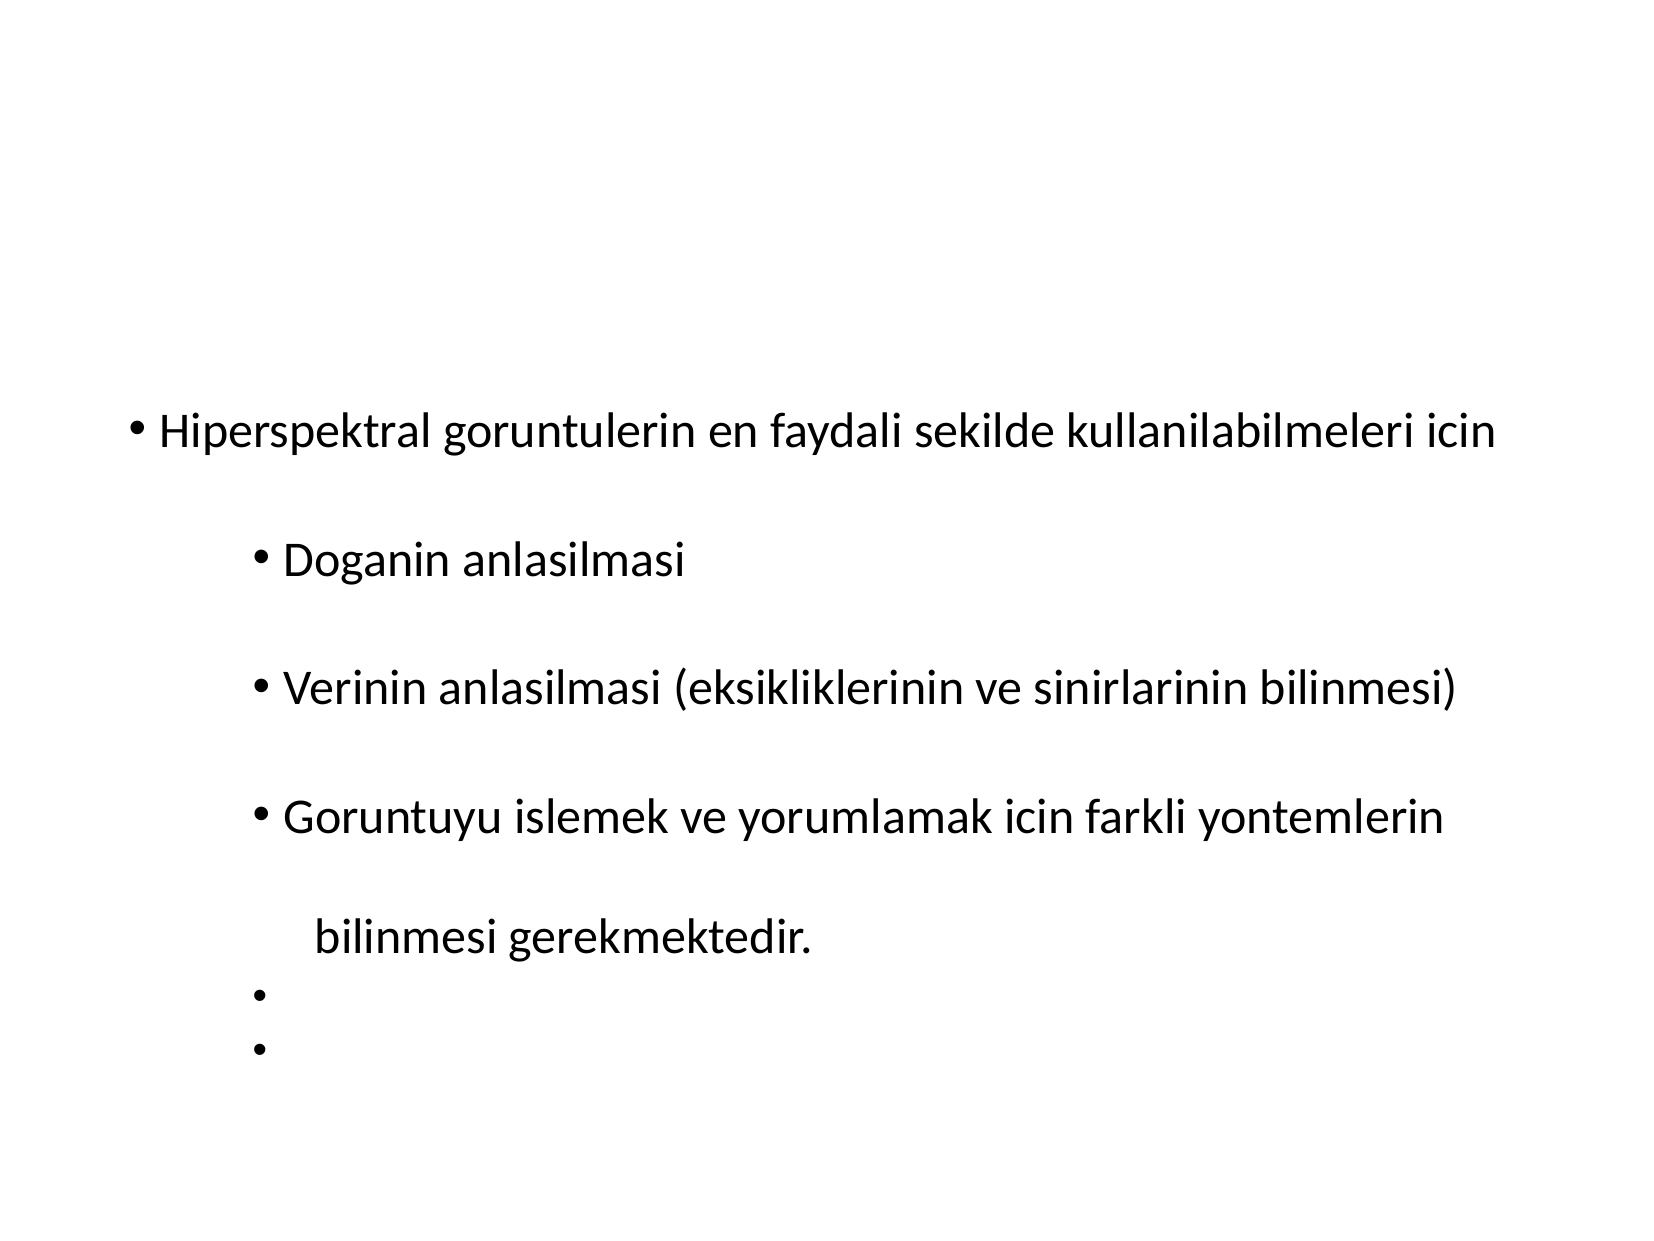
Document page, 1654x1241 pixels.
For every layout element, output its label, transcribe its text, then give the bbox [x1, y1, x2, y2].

list Hiperspektral goruntulerin en faydali sekilde kullanilabilmeleri icin Doganin anlasilmasi Verinin anlasilmasi (eksikliklerinin ve sinirlarinin bilinmesi) Goruntuyu islemek ve yorumlamak icin farkli yontemlerin bilinmesi gerekmektedir. [113, 330, 1540, 1117]
